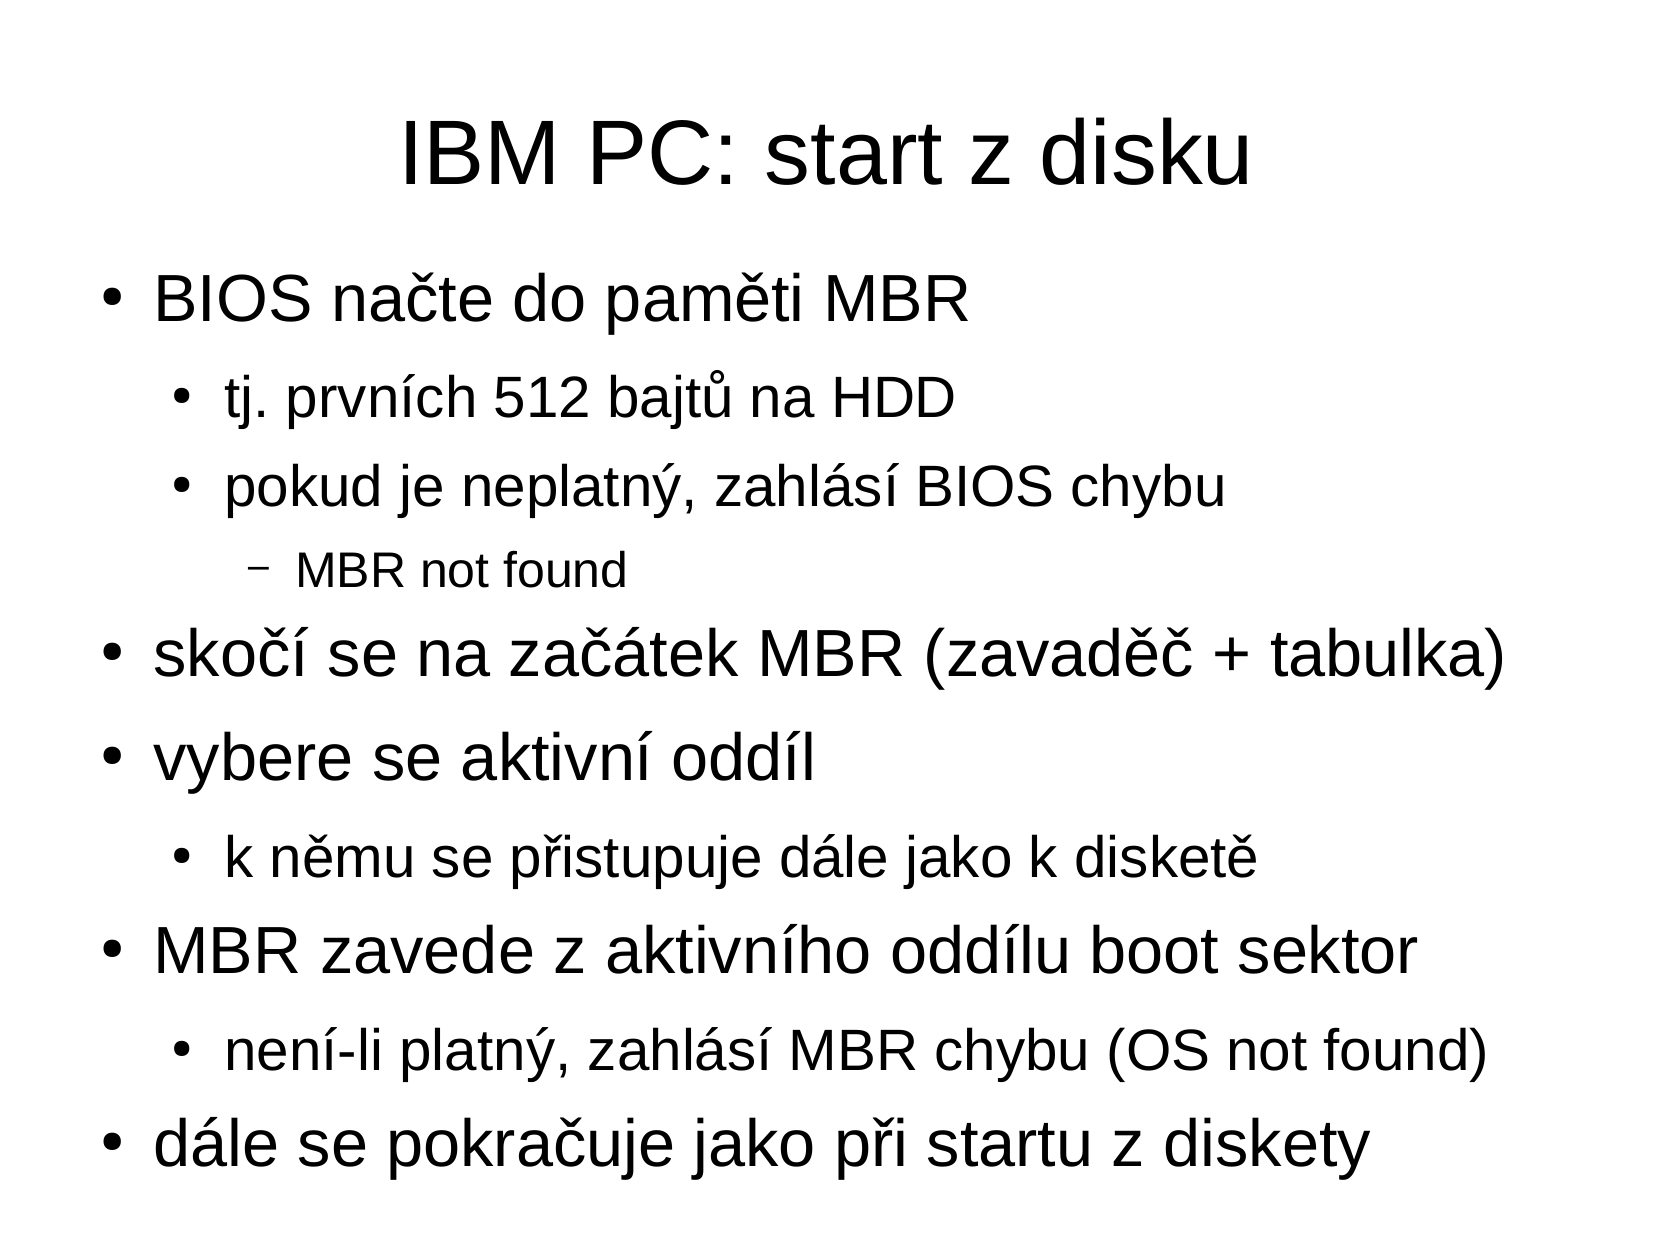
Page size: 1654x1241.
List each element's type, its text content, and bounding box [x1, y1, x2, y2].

list BIOS načte do paměti MBR tj. prvních 512 bajtů na HDD pokud je neplatný, zahlásí BIOS chybu MBR not found skočí se na začátek MBR (zavaděč + tabulka) vybere se aktivní oddíl k němu se přistupuje dále jako k disketě MBR zavede z aktivního oddílu boot sektor není-li platný, zahlásí MBR chybu (OS not found) dále se pokračuje jako při startu z diskety [82, 260, 1571, 1181]
title IBM PC: start z disku [82, 56, 1571, 250]
